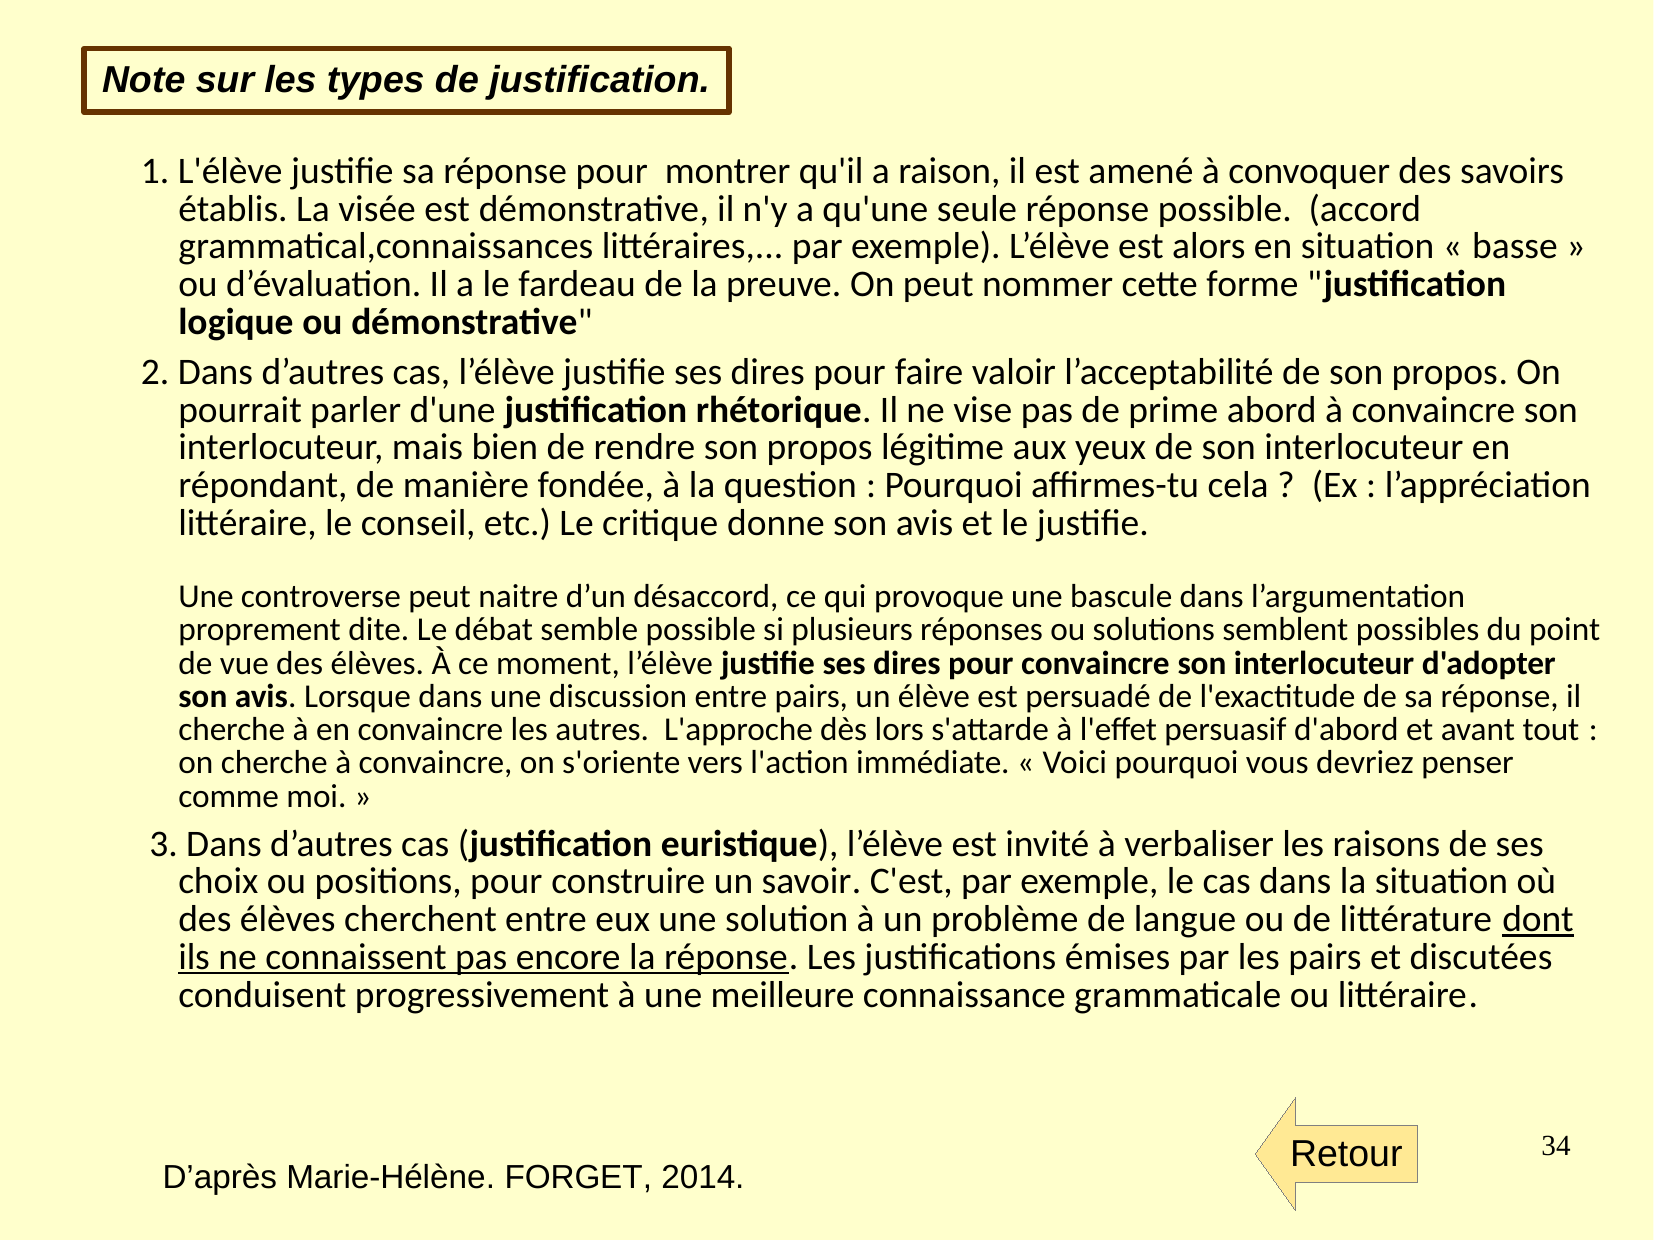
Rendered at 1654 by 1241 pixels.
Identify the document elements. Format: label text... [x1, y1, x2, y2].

text_box Note sur les types de justification. [84, 48, 729, 113]
text_box 1. L'élève justifie sa réponse pour montrer qu'il a raison, il est amené à convoquer des savoirs établis. La visée est démonstrative, il n'y a qu'une seule réponse possible. (accord grammatical,connaissances littéraires,... par exemple). L’élève est alors en situation « basse » ou d’évaluation. Il a le fardeau de la preuve. On peut nommer cette forme "justification logique ou démonstrative" 2. Dans d’autres cas, l’élève justifie ses dires pour faire valoir l’acceptabilité de son propos. On pourrait parler d'une justification rhétorique. Il ne vise pas de prime abord à convaincre son interlocuteur, mais bien de rendre son propos légitime aux yeux de son interlocuteur en répondant, de manière fondée, à la question : Pourquoi affirmes-tu cela ? (Ex : l’appréciation littéraire, le conseil, etc.) Le critique donne son avis et le justifie. Une controverse peut naitre d’un désaccord, ce qui provoque une bascule dans l’argumentation proprement dite. Le débat semble possible si plusieurs réponses ou solutions semblent possibles du point de vue des élèves. À ce moment, l’élève justifie ses dires pour convaincre son interlocuteur d'adopter son avis. Lorsque dans une discussion entre pairs, un élève est persuadé de l'exactitude de sa réponse, il cherche à en convaincre les autres. L'approche dès lors s'attarde à l'effet persuasif d'abord et avant tout : on cherche à convaincre, on s'oriente vers l'action immédiate. « Voici pourquoi vous devriez penser comme moi. » 3. Dans d’autres cas (justification euristique), l’élève est invité à verbaliser les raisons de ses choix ou positions, pour construire un savoir. C'est, par exemple, le cas dans la situation où des élèves cherchent entre eux une solution à un problème de langue ou de littérature dont ils ne connaissent pas encore la réponse. Les justifications émises par les pairs et discutées conduisent progressivement à une meilleure connaissance grammaticale ou littéraire. [88, 147, 1625, 1093]
text_box Retour [1255, 1097, 1418, 1211]
text_box D’après Marie-Hélène. Forget, 2014. [147, 1151, 798, 1211]
